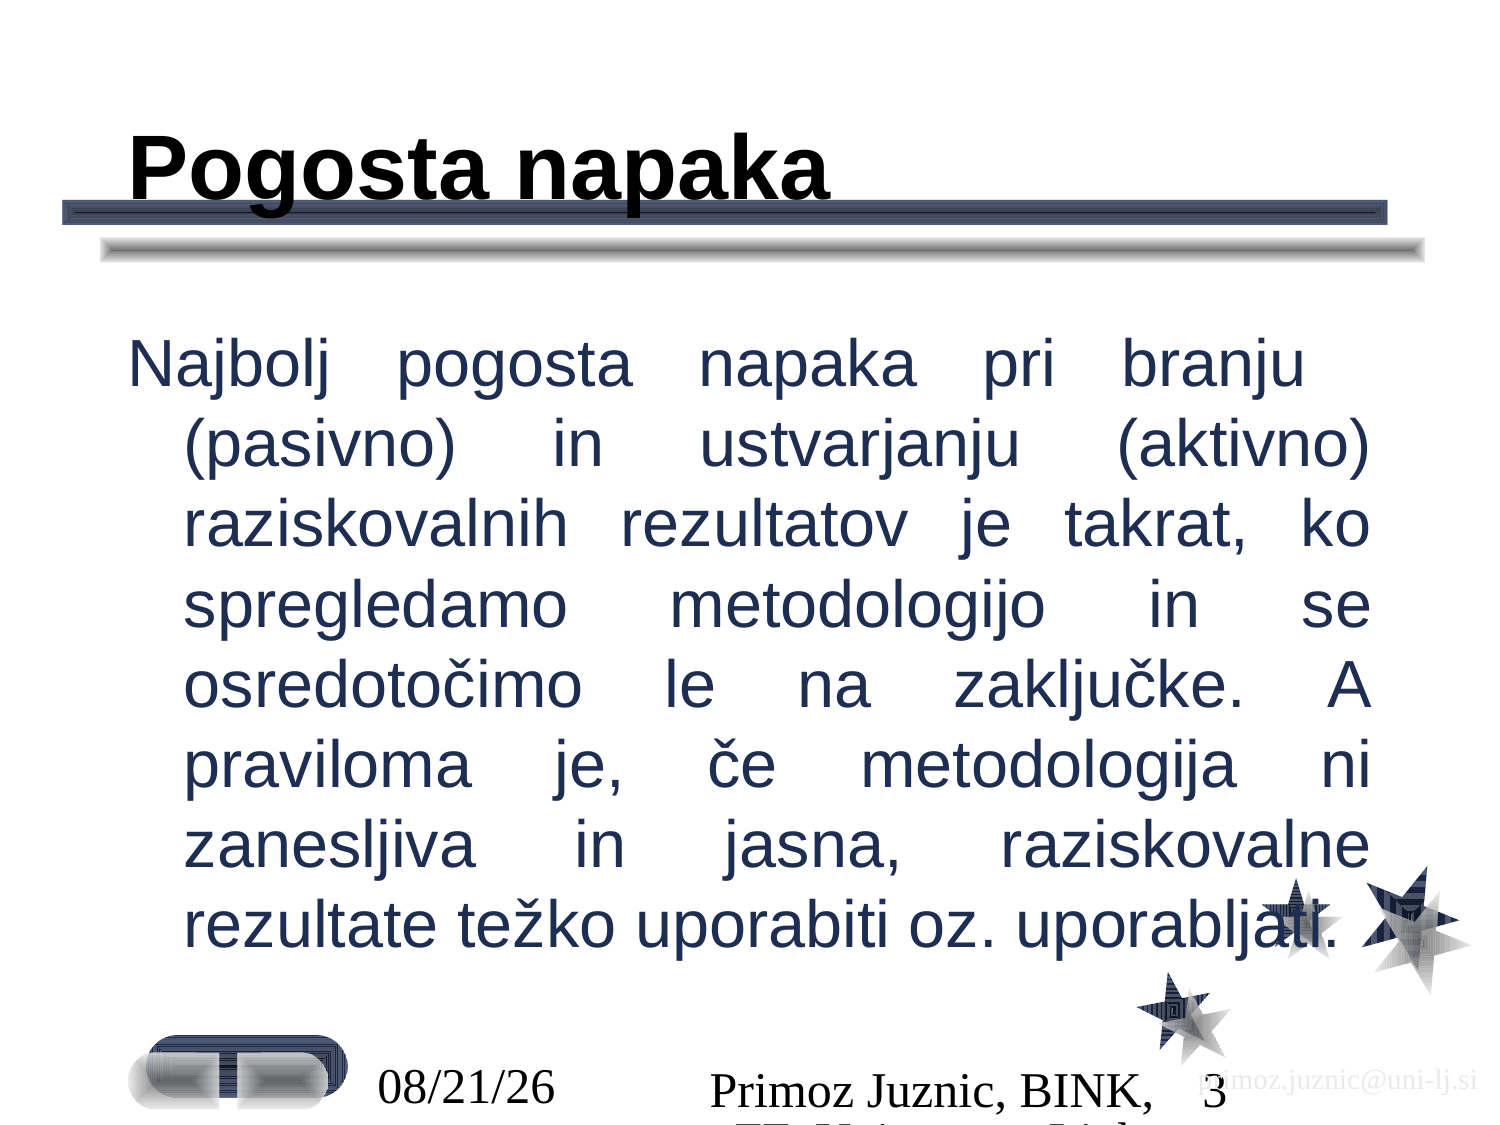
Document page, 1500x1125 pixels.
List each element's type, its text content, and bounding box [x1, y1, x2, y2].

title Pogosta napaka [112, 37, 1388, 225]
list Najbolj pogosta napaka pri branju (pasivno) in ustvarjanju (aktivno) raziskovalnih rezultatov je takrat, ko spregledamo metodologijo in se osredotočimo le na zaključke. A praviloma je, če metodologija ni zanesljiva in jasna, raziskovalne rezultate težko uporabiti oz. uporabljati. [112, 312, 1388, 988]
